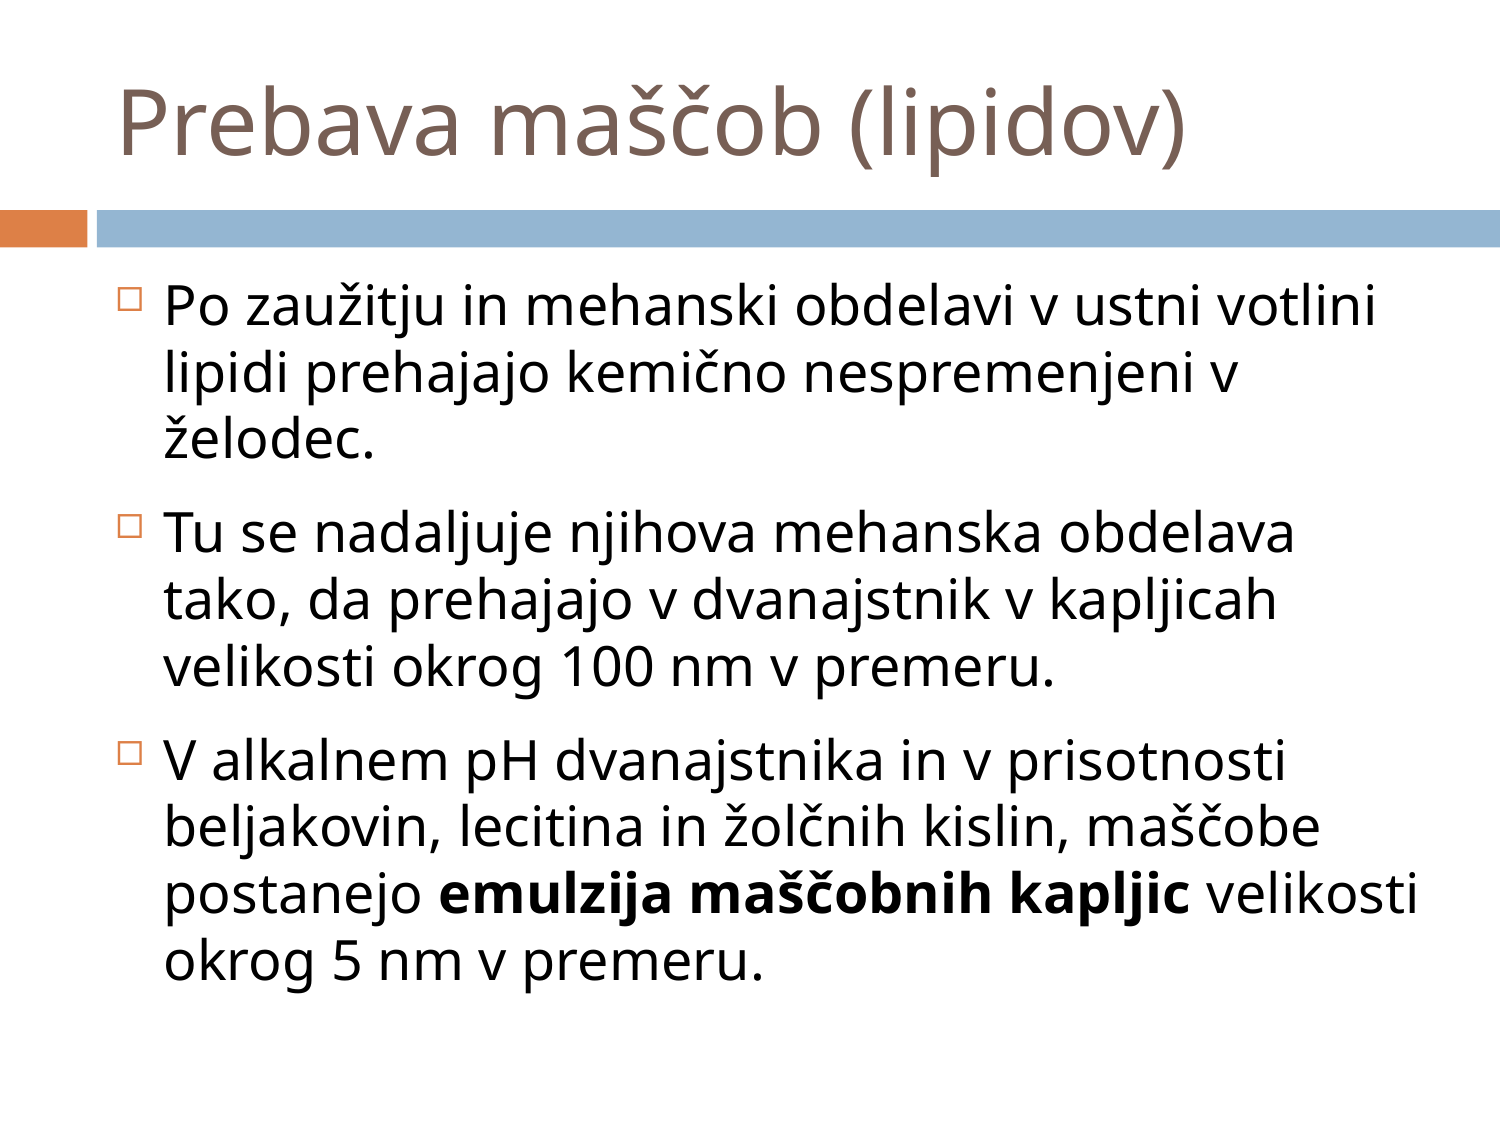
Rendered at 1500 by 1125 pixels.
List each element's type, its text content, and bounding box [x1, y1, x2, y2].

list Po zaužitju in mehanski obdelavi v ustni votlini lipidi prehajajo kemično nespremenjeni v želodec. Tu se nadaljuje njihova mehanska obdelava tako, da prehajajo v dvanajstnik v kapljicah velikosti okrog 100 nm v premeru. V alkalnem pH dvanajstnika in v prisotnosti beljakovin, lecitina in žolčnih kislin, maščobe postanejo emulzija maščobnih kapljic velikosti okrog 5 nm v premeru. [100, 262, 1438, 1000]
title Prebava maščob (lipidov) [100, 37, 1438, 200]
